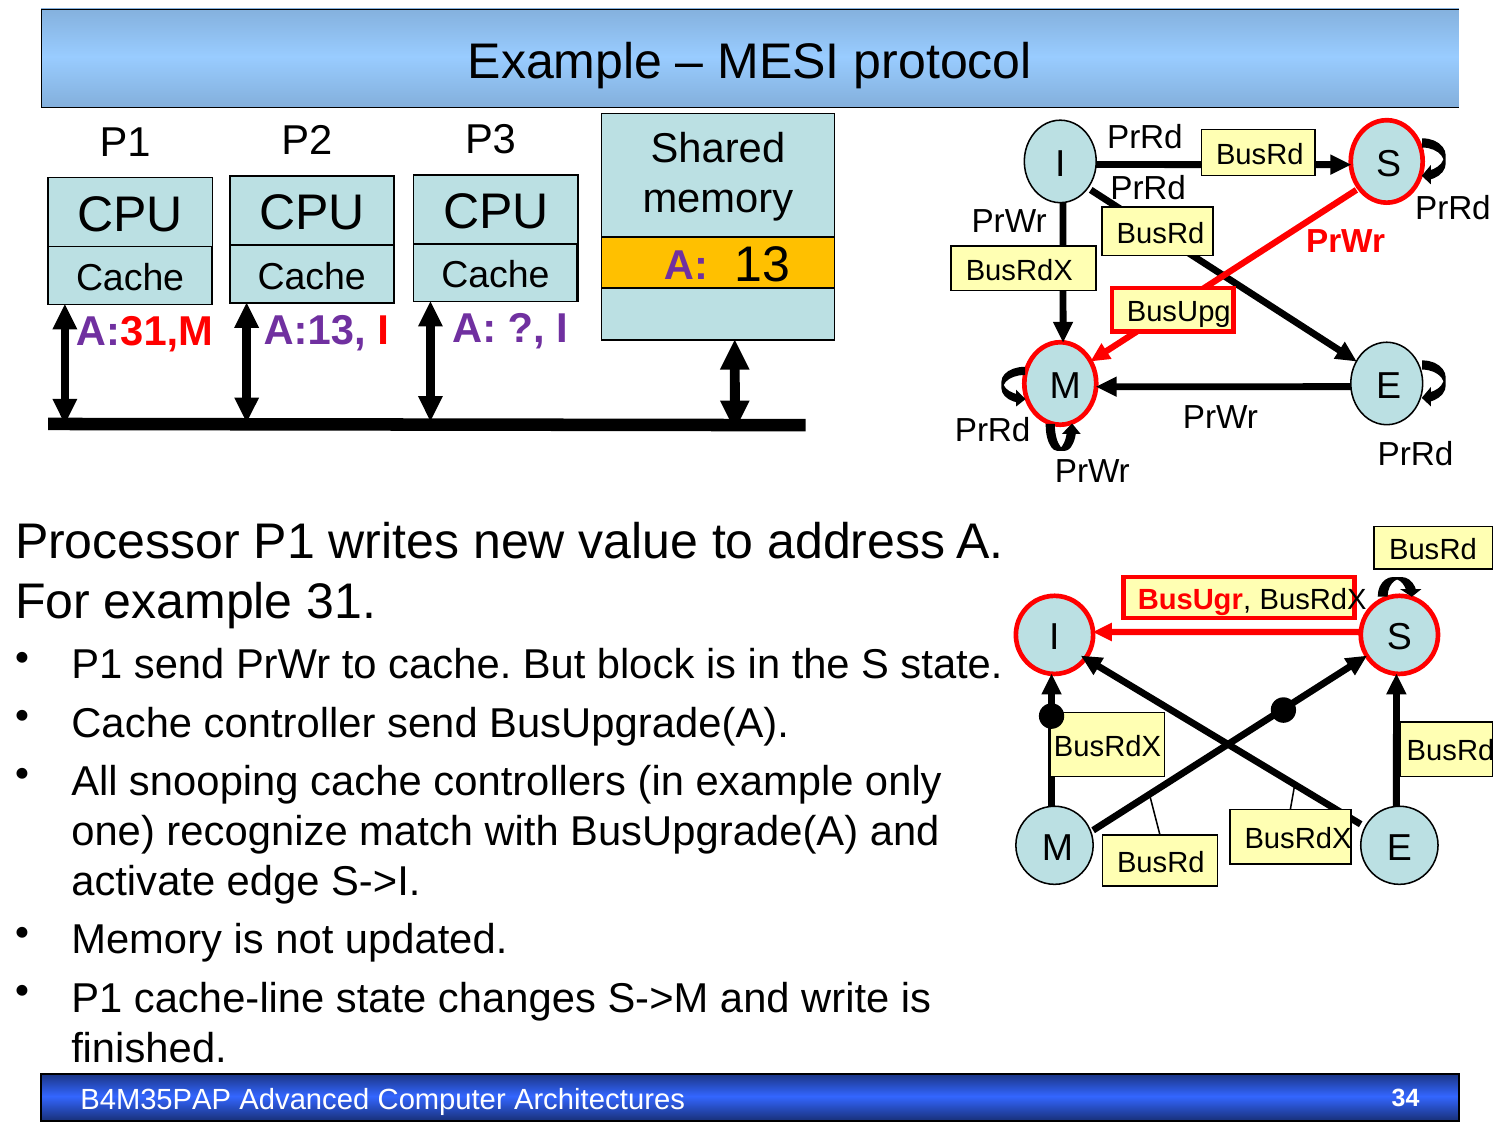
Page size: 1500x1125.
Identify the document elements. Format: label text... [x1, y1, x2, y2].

text_box P1 [83, 108, 167, 172]
text_box [1046, 424, 1079, 451]
text_box S [1360, 595, 1439, 674]
text_box BusRdX [1050, 712, 1165, 777]
text_box CPU [413, 174, 578, 243]
text_box A:13, I [248, 295, 404, 361]
text_box Shared memory [601, 113, 835, 237]
text_box A: [638, 230, 724, 296]
text_box CPU [48, 177, 213, 296]
text_box Processor P1 writes new value to address A. For example 31. P1 send PrWr to cache. But block is in the S state. Cache controller send BusUpgrade(A). All snooping cache controllers (in example only one) recognize match with BusUpgrade(A) and activate edge S->I. Memory is not updated. P1 cache-line state changes S->M and write is finished. [0, 501, 1023, 994]
text_box Shared memory [601, 289, 835, 340]
text_box [805, 237, 835, 289]
text_box PrRd [1359, 424, 1472, 480]
text_box P3 [449, 108, 532, 170]
text_box Cache [413, 243, 578, 302]
text_box Cache [229, 245, 394, 303]
text_box BusUgr, BusRdX [1123, 577, 1355, 618]
text_box BusRd [1373, 526, 1493, 570]
text_box M [1024, 342, 1097, 425]
text_box [1002, 367, 1025, 400]
text_box [1378, 577, 1420, 596]
text_box 13 [705, 223, 805, 299]
text_box M [1015, 806, 1094, 885]
text_box CPU [229, 176, 395, 295]
text_box E [1360, 806, 1439, 885]
text_box PrRd [933, 400, 1046, 456]
text_box A:31,M [61, 296, 228, 362]
text_box [1422, 139, 1445, 178]
text_box A: ?, I [437, 293, 583, 359]
text_box BusRdX [1229, 809, 1351, 864]
text_box PrWr [956, 191, 1062, 247]
text_box Cache [48, 246, 212, 305]
text_box PrWr [1151, 387, 1290, 488]
text_box PrRd [1054, 108, 1244, 163]
text_box BusRd [1101, 214, 1213, 256]
text_box [1271, 698, 1296, 723]
text_box [1039, 704, 1064, 729]
text_box I [1024, 120, 1058, 191]
text_box P2 [265, 108, 349, 171]
text_box PrWr [950, 441, 1234, 542]
text_box BusRd [1400, 722, 1493, 777]
text_box [601, 237, 638, 289]
text_box I [1015, 595, 1094, 674]
title Example – MESI protocol [41, 8, 1459, 108]
text_box BusUpg [1112, 287, 1234, 332]
text_box [1422, 361, 1445, 405]
text_box PrWr [1291, 211, 1423, 312]
text_box BusRd [1102, 834, 1218, 886]
text_box BusRdX [950, 246, 1097, 291]
text_box BusRd [1244, 129, 1315, 176]
text_box PrRd [1058, 159, 1248, 214]
text_box PrRd [1400, 178, 1500, 234]
text_box S [1350, 120, 1423, 203]
text_box E [1350, 342, 1423, 424]
